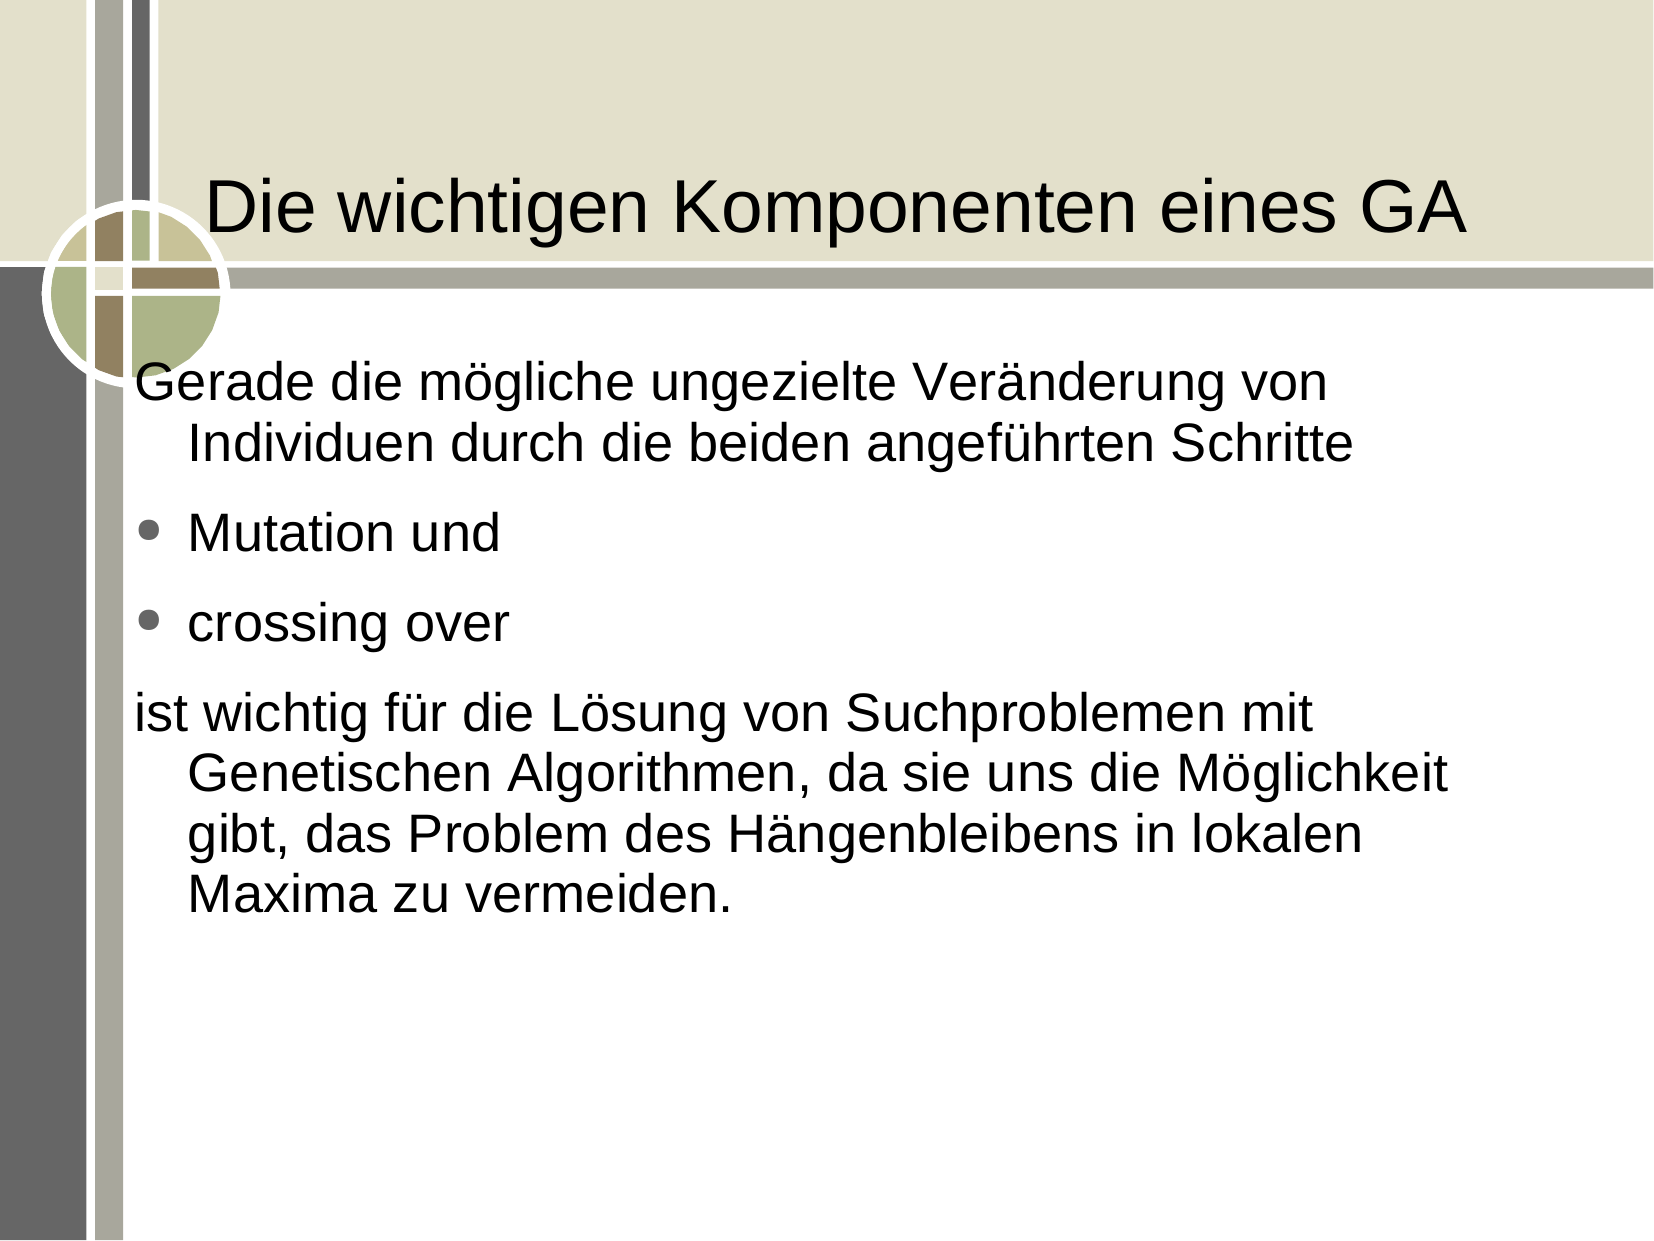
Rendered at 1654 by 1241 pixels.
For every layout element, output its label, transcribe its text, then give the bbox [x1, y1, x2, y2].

list Gerade die mögliche ungezielte Veränderung von Individuen durch die beiden angeführten Schritte Mutation und crossing over ist wichtig für die Lösung von Suchproblemen mit Genetischen Algorithmen, da sie uns die Möglichkeit gibt, das Problem des Hängenbleibens in lokalen Maxima zu vermeiden. [117, 351, 1530, 942]
title Die wichtigen Komponenten eines GA [121, 102, 1534, 311]
